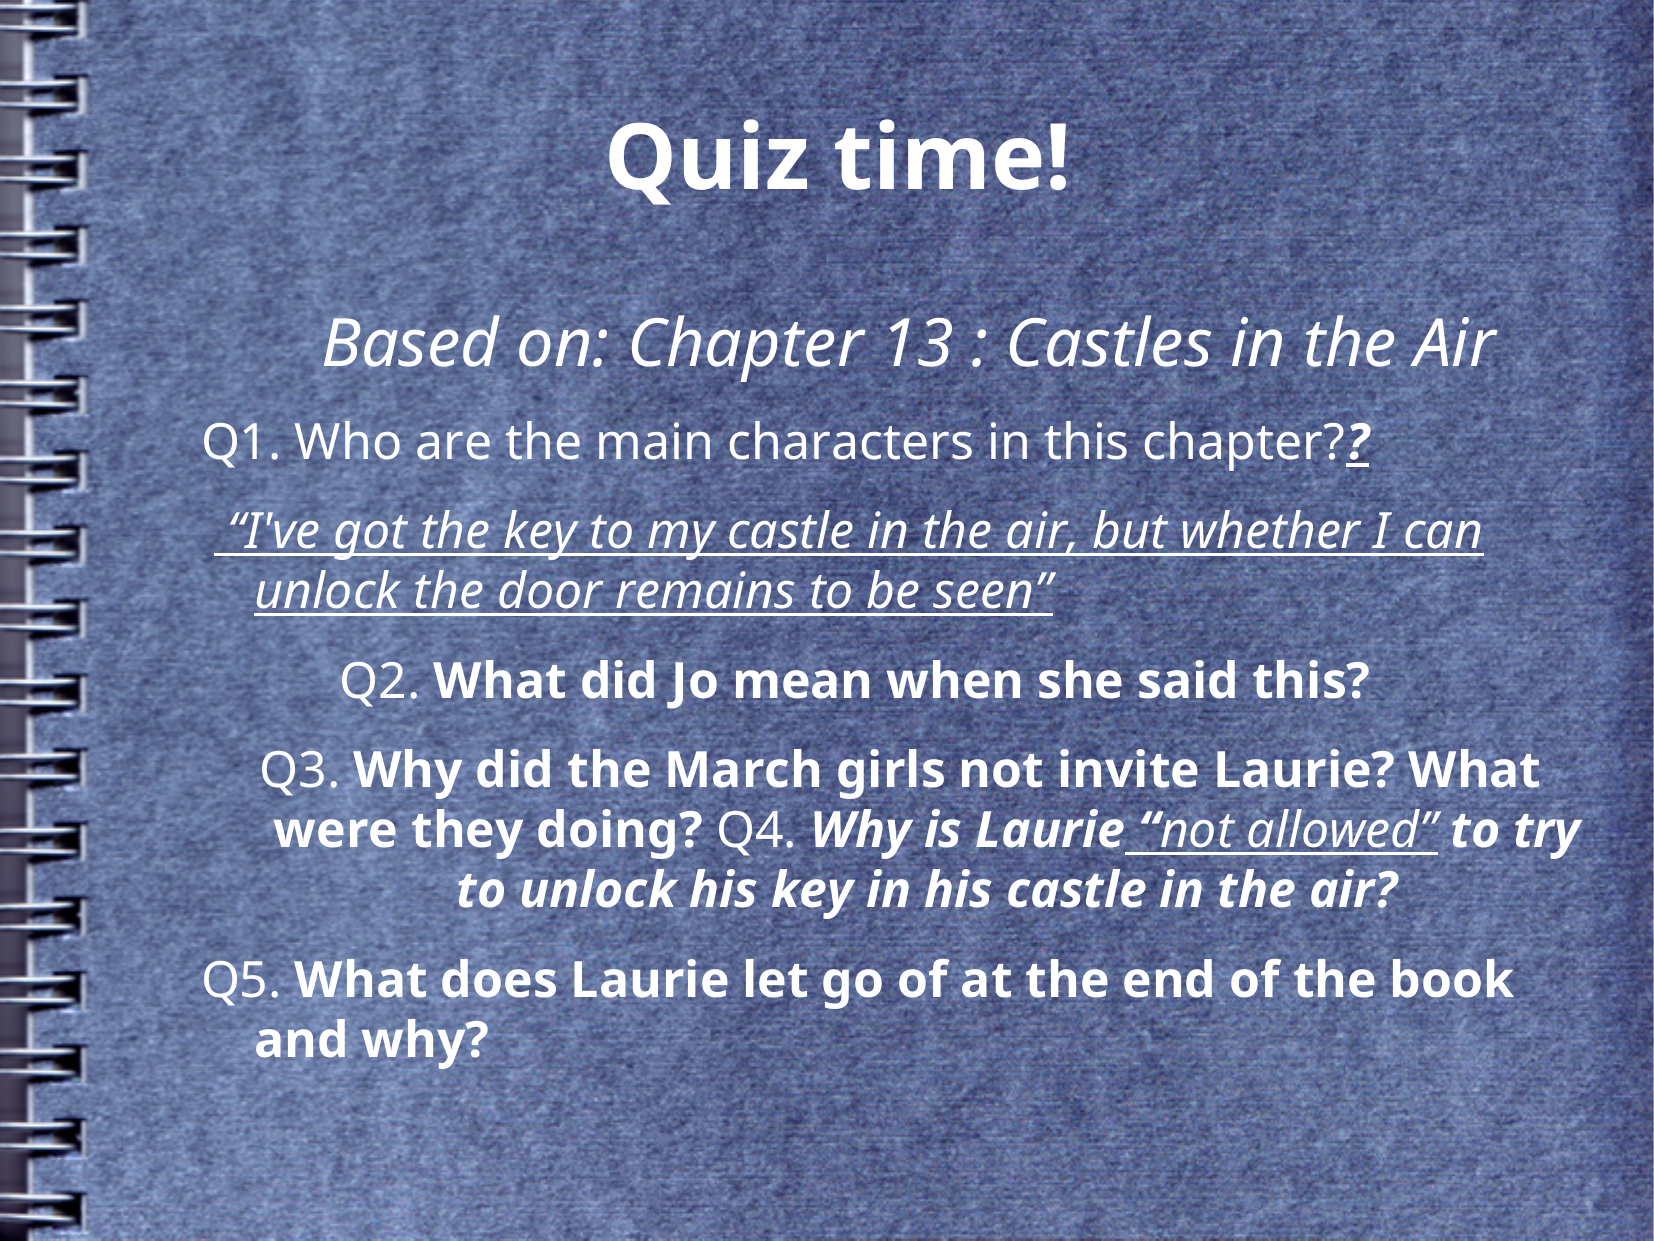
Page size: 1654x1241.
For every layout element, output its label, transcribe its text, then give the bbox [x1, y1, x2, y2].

list Based on: Chapter 13 : Castles in the Air Q1. Who are the main characters in this chapter?? “I've got the key to my castle in the air, but whether I can unlock the door remains to be seen” Q2. What did Jo mean when she said this? Q3. Why did the March girls not invite Laurie? What were they doing? Q4. Why is Laurie “not allowed” to try to unlock his key in his castle in the air? Q5. What does Laurie let go of at the end of the book and why? [112, 300, 1601, 1169]
title Quiz time! [82, 49, 1571, 257]
